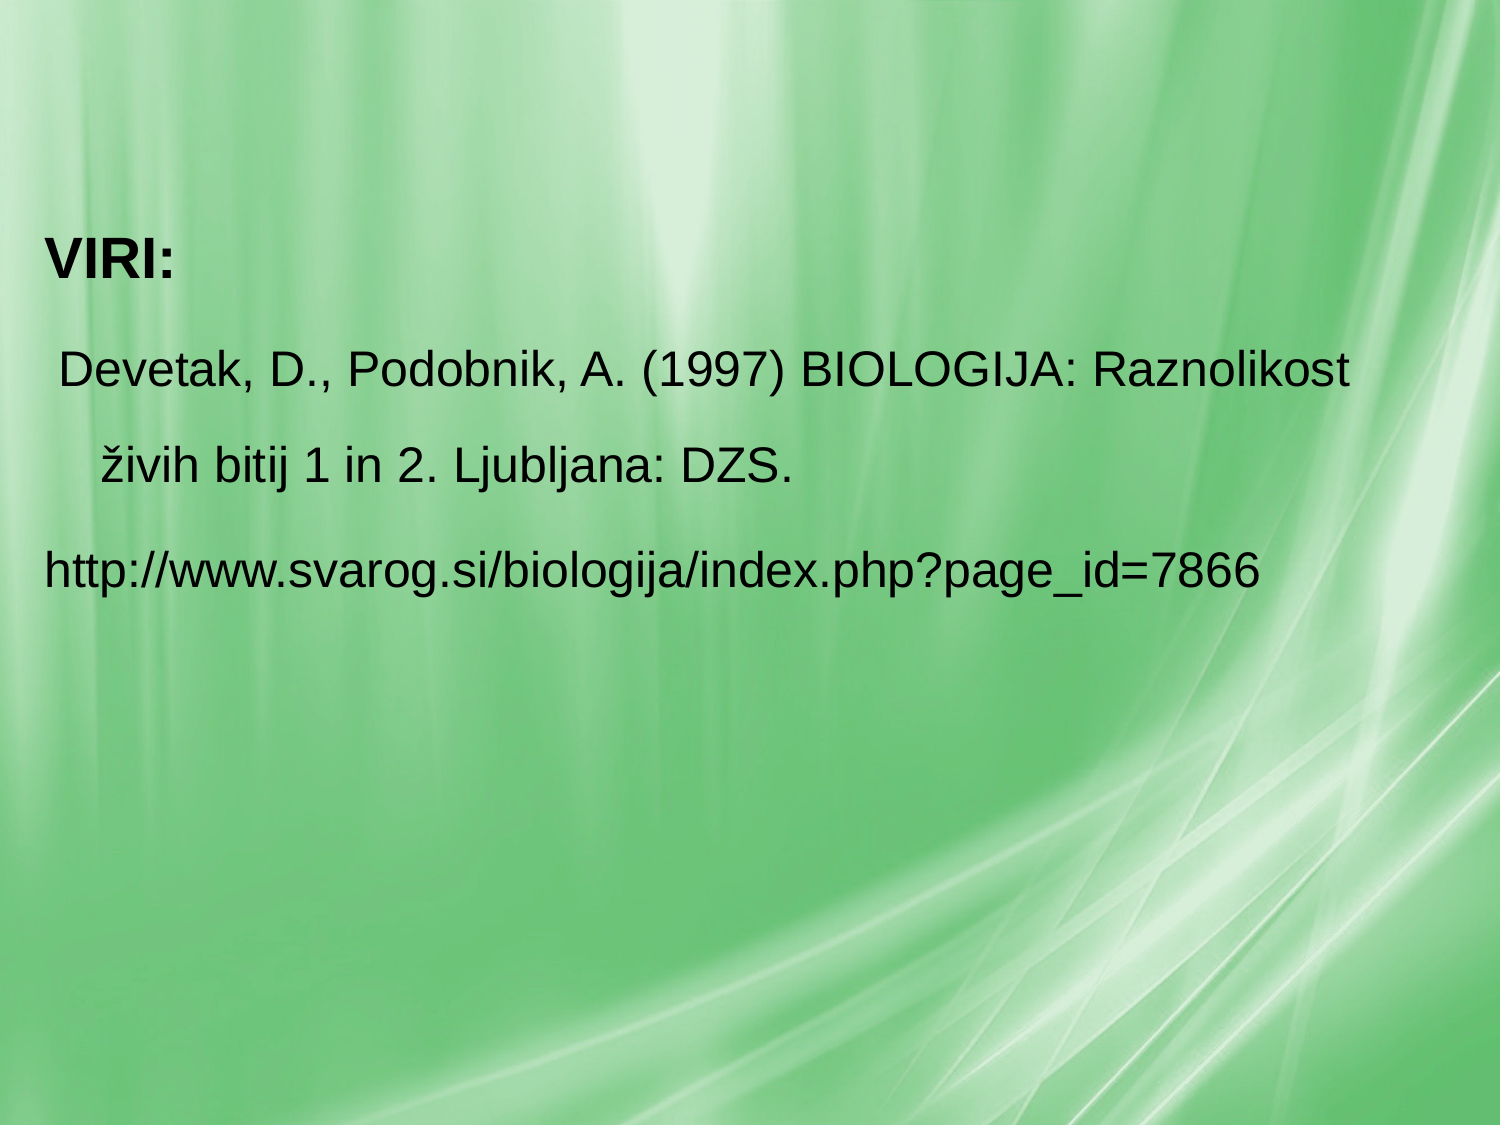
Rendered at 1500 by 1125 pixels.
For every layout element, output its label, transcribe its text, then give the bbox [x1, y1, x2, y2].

picture [0, 0, 1500, 1125]
list VIRI: Devetak, D., Podobnik, A. (1997) BIOLOGIJA: Raznolikost živih bitij 1 in 2. Ljubljana: DZS. http://www.svarog.si/biologija/index.php?page_id=7866 [29, 184, 1427, 927]
